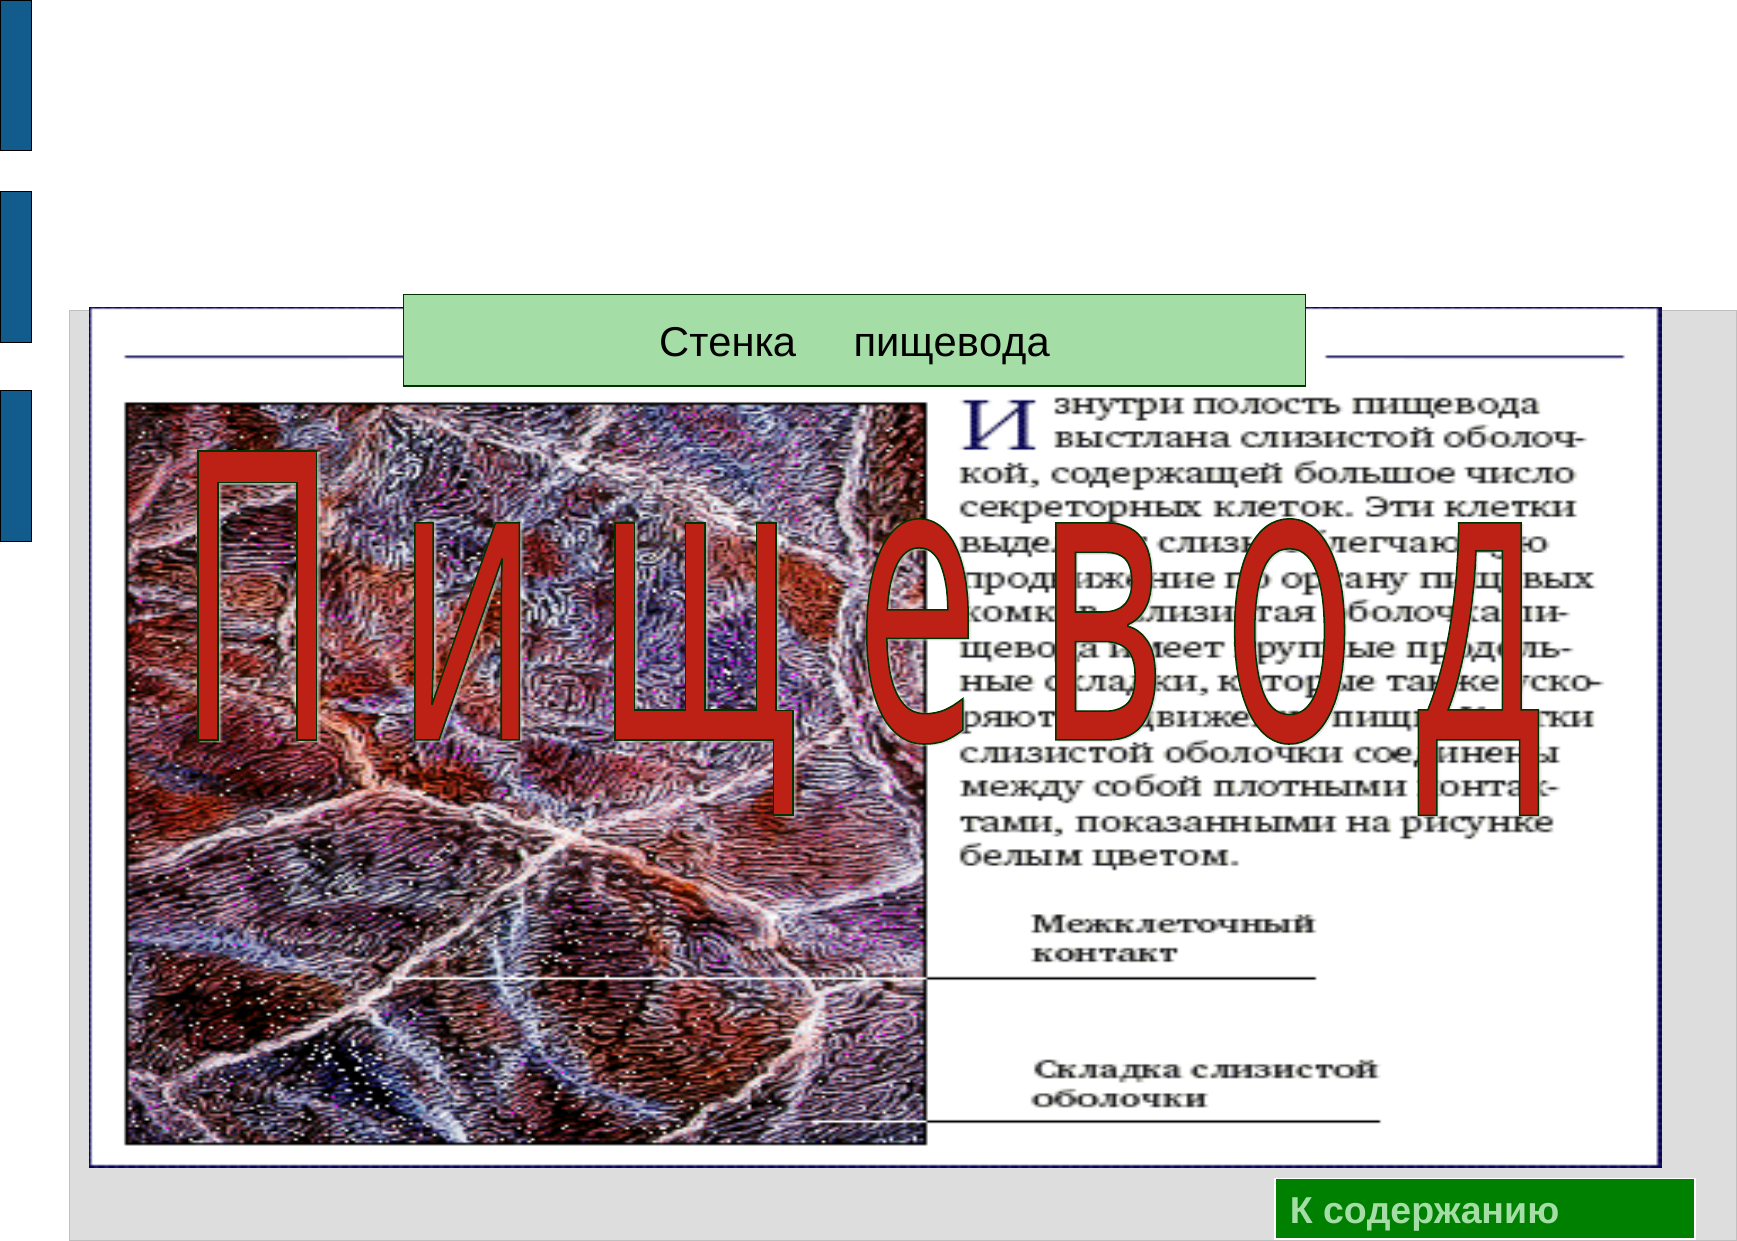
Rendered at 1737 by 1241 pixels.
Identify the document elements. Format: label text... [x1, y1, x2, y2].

text_box П и щ е в о д [1418, 522, 1539, 816]
text_box П и щ е в о д [1234, 518, 1345, 745]
text_box П и щ е в о д [866, 518, 969, 745]
text_box П и щ е в о д [414, 522, 520, 740]
text_box К содержанию [1275, 1178, 1696, 1240]
text_box Стенка пищевода [403, 294, 1306, 386]
text_box П и щ е в о д [614, 522, 794, 815]
picture [89, 307, 1662, 1168]
text_box П и щ е в о д [197, 450, 317, 740]
text_box П и щ е в о д [1055, 522, 1156, 740]
